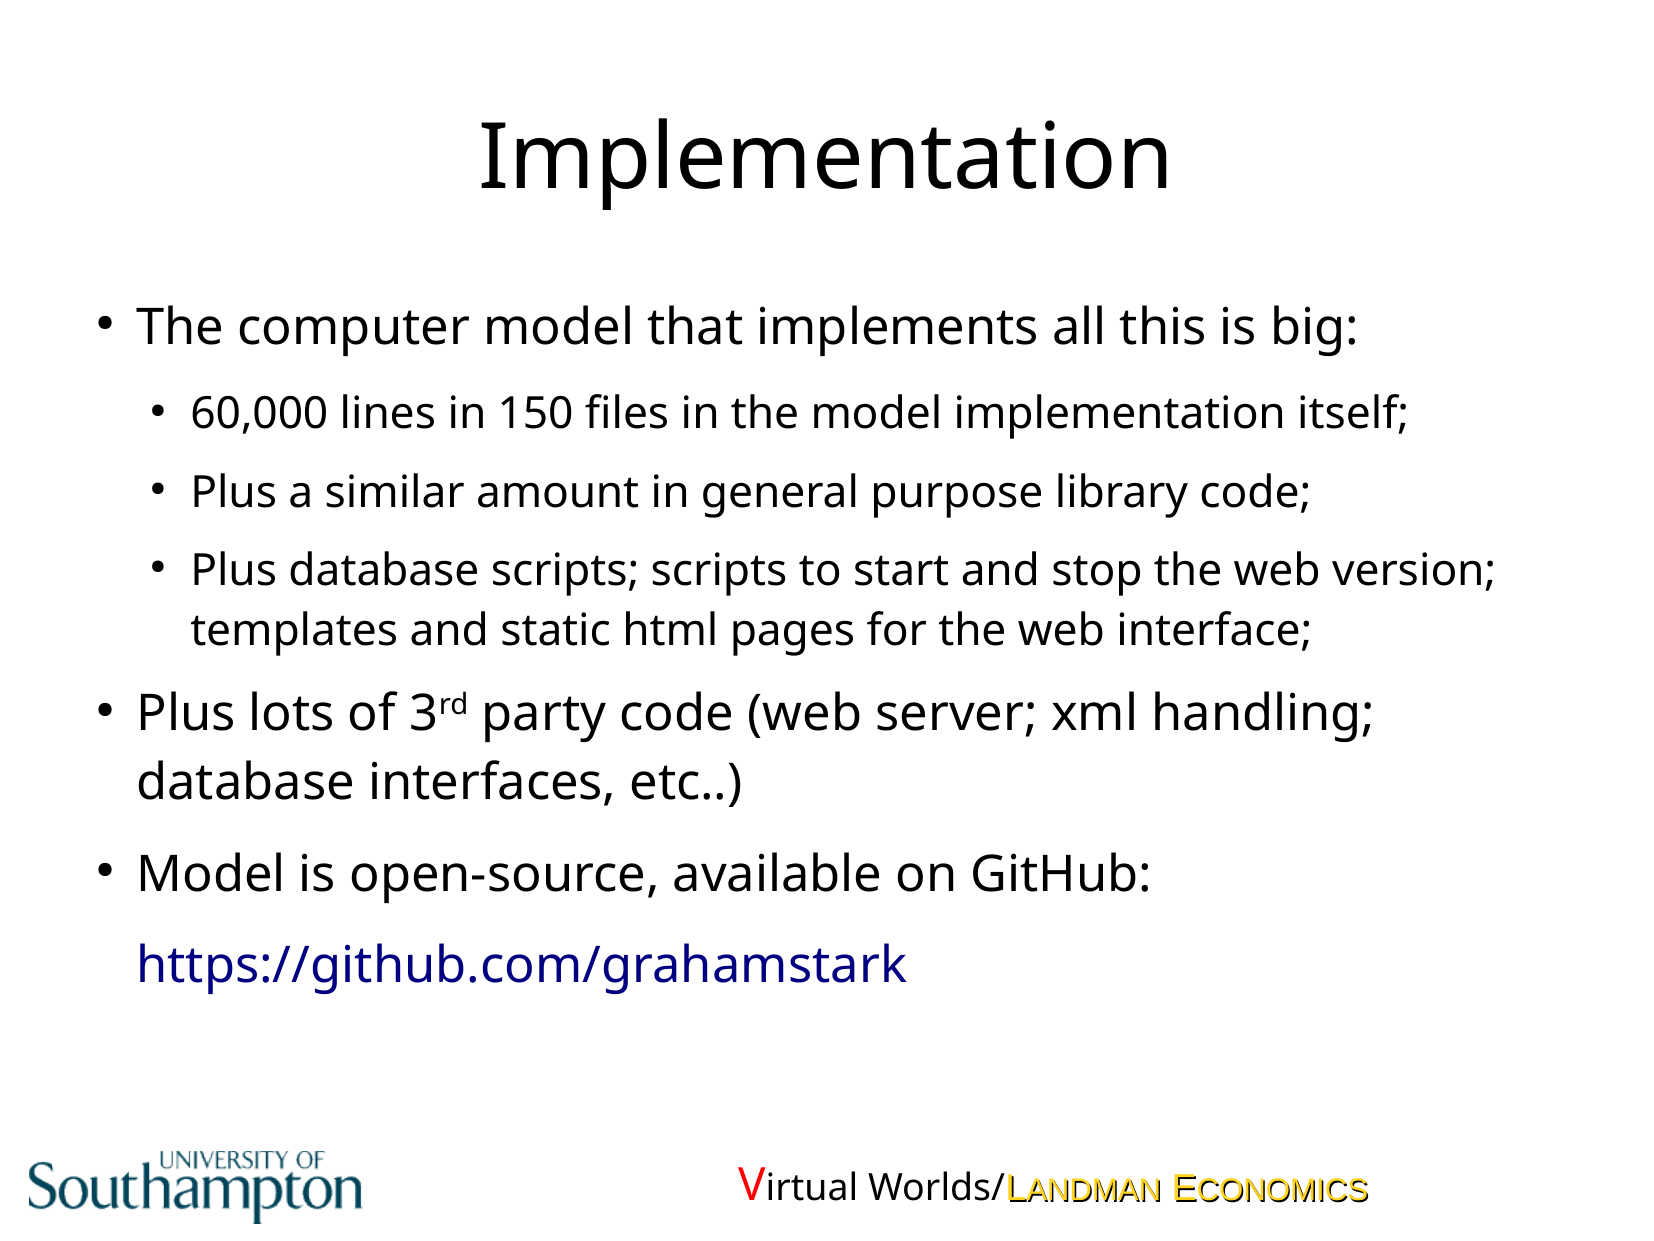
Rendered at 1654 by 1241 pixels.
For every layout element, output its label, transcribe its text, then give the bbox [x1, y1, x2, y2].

picture [29, 1151, 363, 1224]
list The computer model that implements all this is big: 60,000 lines in 150 files in the model implementation itself; Plus a similar amount in general purpose library code; Plus database scripts; scripts to start and stop the web version; templates and static html pages for the web interface; Plus lots of 3rd party code (web server; xml handling; database interfaces, etc..) Model is open-source, available on GitHub: https://github.com/grahamstark [82, 290, 1571, 1010]
title Implementation [82, 49, 1571, 257]
